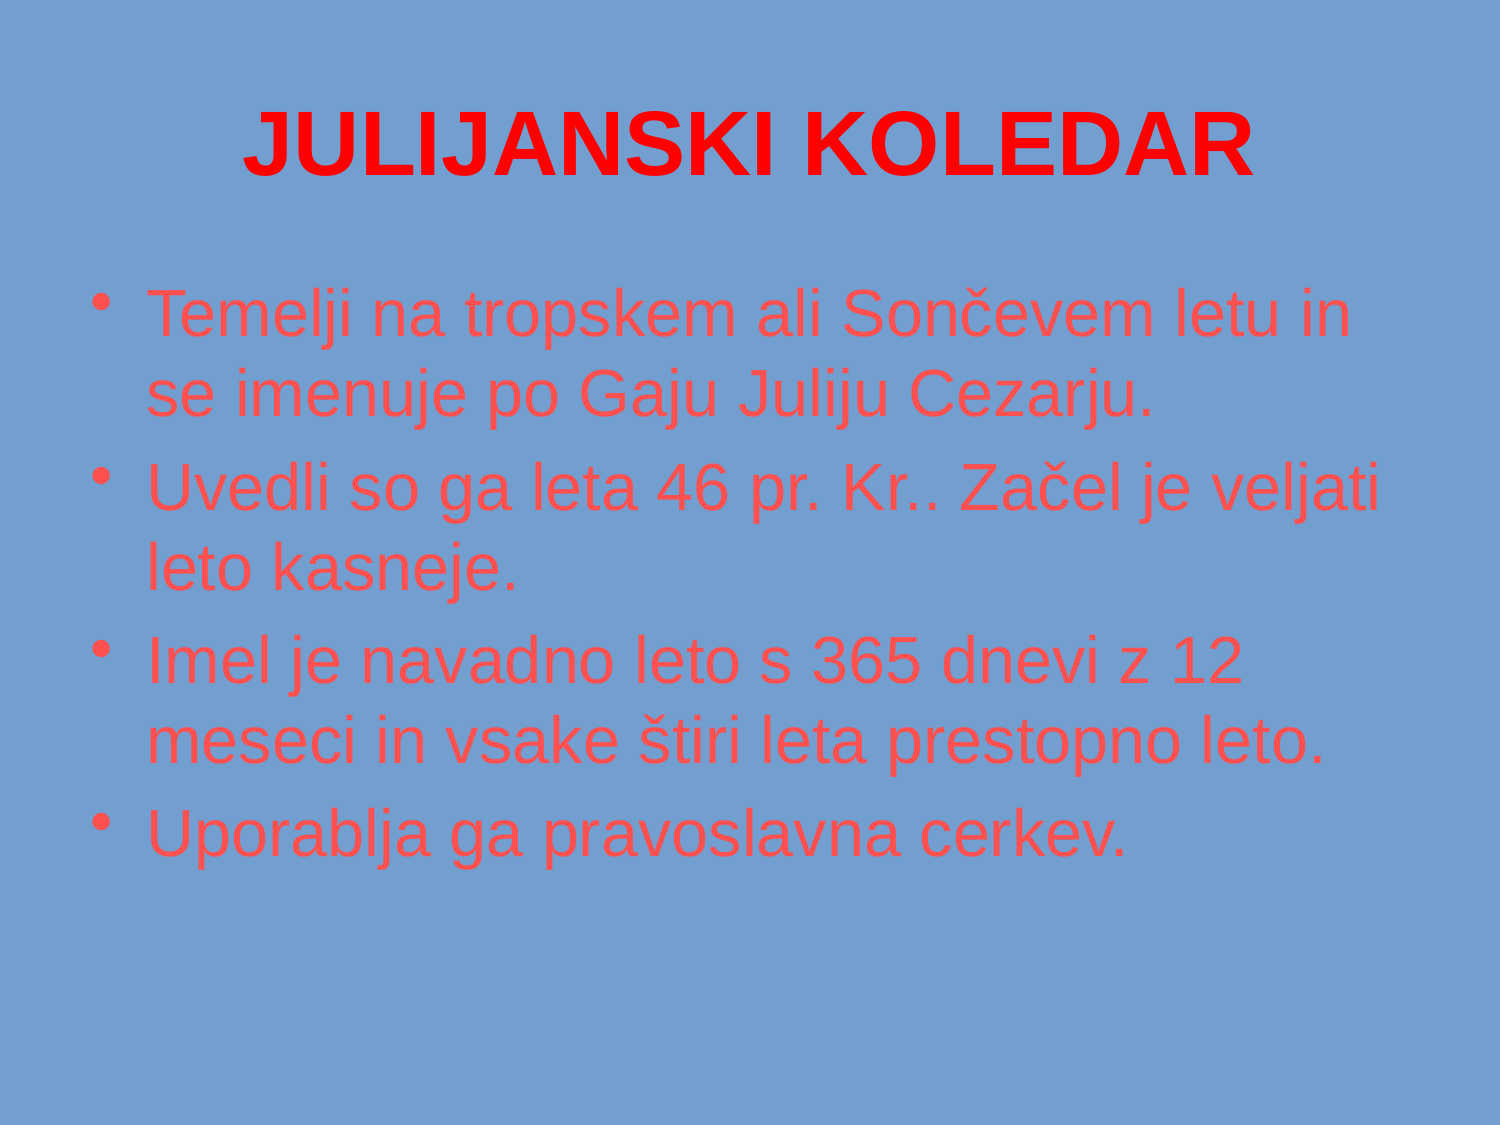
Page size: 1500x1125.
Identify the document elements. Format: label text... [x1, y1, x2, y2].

list Temelji na tropskem ali Sončevem letu in se imenuje po Gaju Juliju Cezarju. Uvedli so ga leta 46 pr. Kr.. Začel je veljati leto kasneje. Imel je navadno leto s 365 dnevi z 12 meseci in vsake štiri leta prestopno leto. Uporablja ga pravoslavna cerkev. [75, 262, 1425, 1005]
title JULIJANSKI KOLEDAR [75, 45, 1425, 233]
